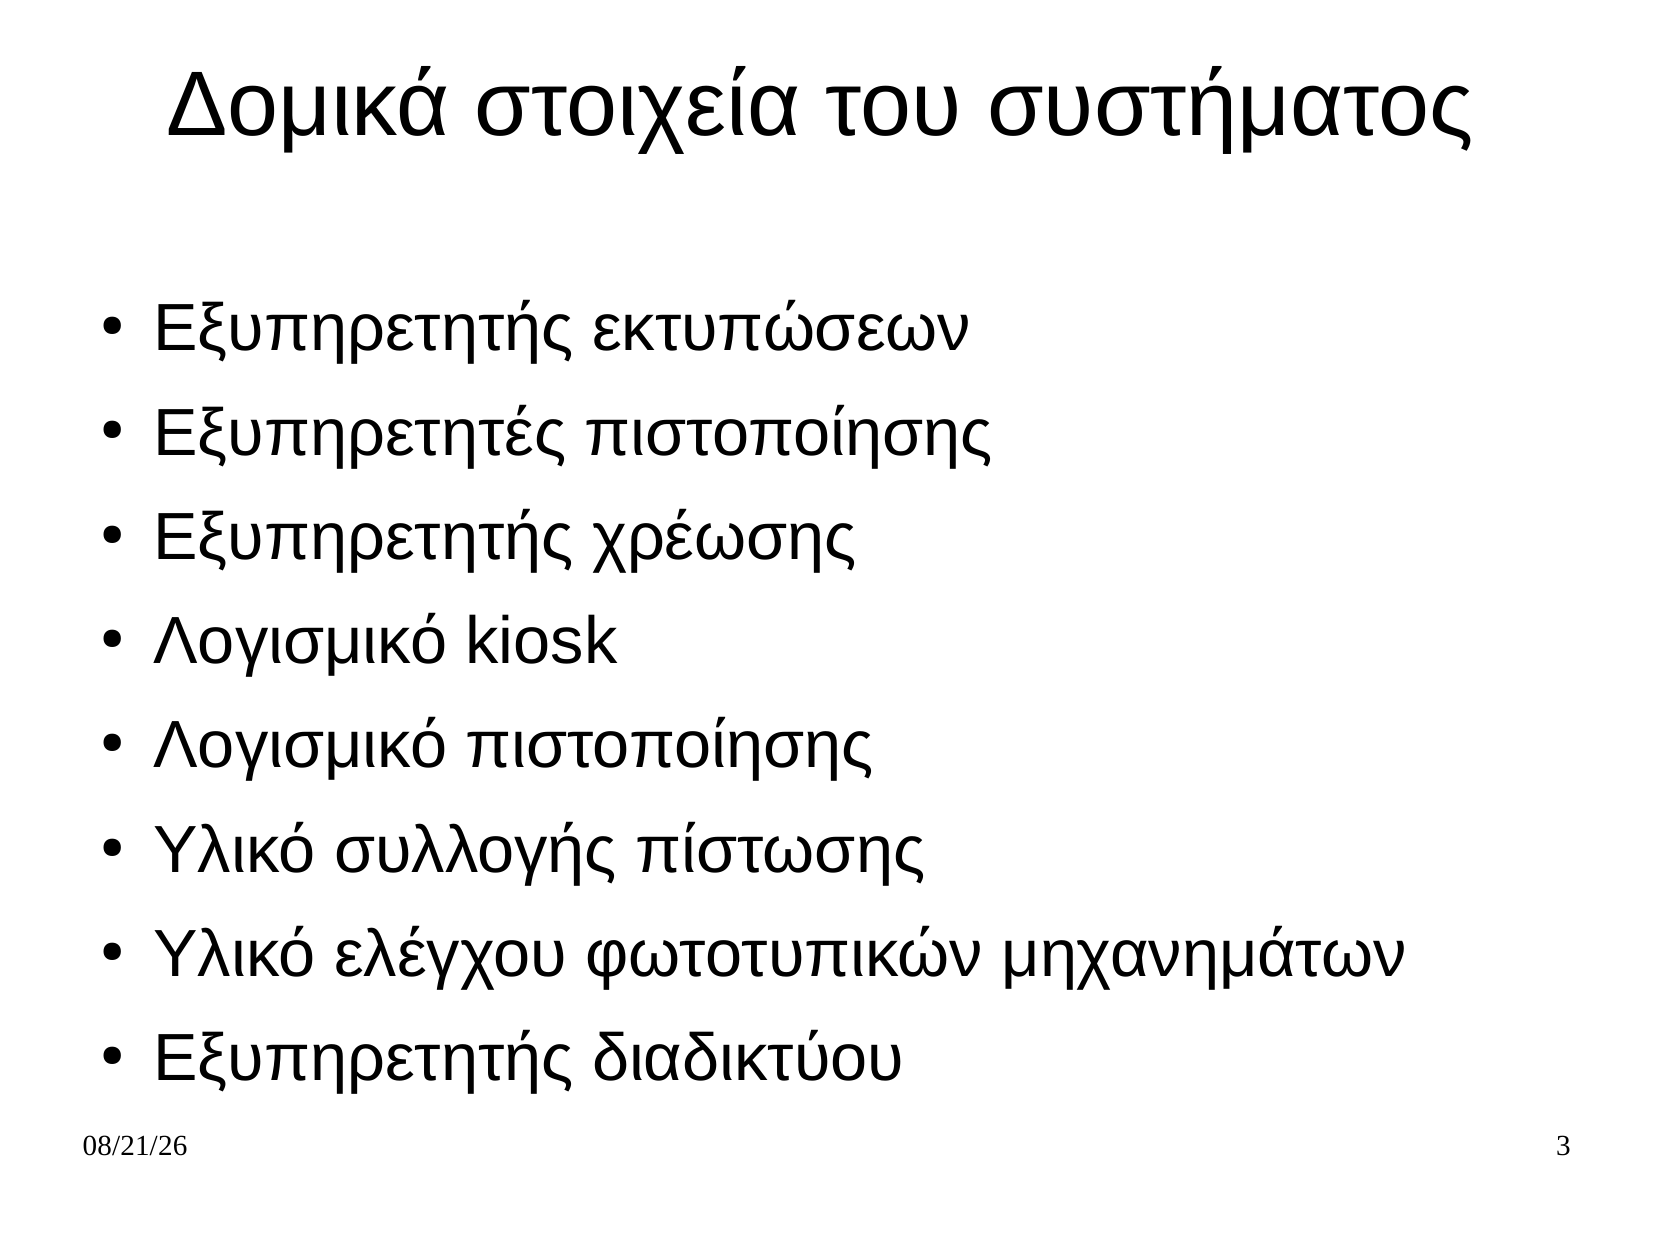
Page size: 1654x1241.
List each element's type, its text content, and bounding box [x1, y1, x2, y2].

title Δομικά στοιχεία του συστήματος [76, 7, 1565, 200]
list Εξυπηρετητής εκτυπώσεων Εξυπηρετητές πιστοποίησης Εξυπηρετητής χρέωσης Λογισμικό kiosk Λογισμικό πιστοποίησης Υλικό συλλογής πίστωσης Υλικό ελέγχου φωτοτυπικών μηχανημάτων Εξυπηρετητής διαδικτύου [82, 290, 1576, 1238]
